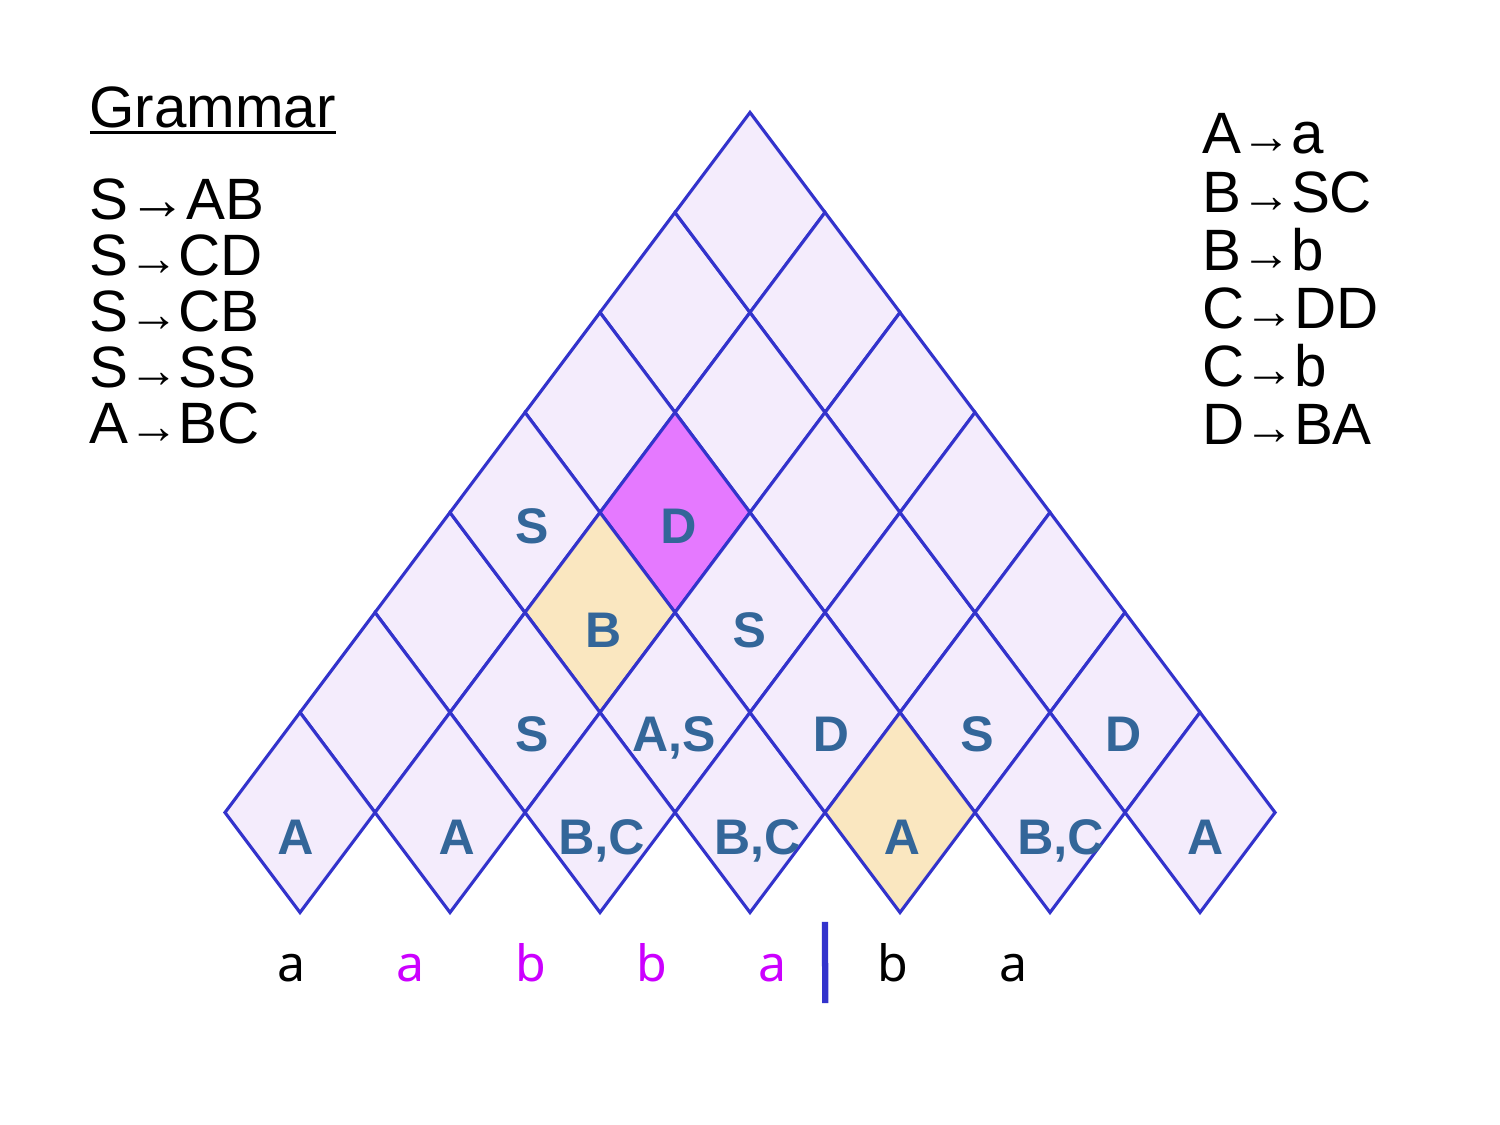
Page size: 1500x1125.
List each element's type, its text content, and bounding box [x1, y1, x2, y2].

text_box S S B,C S A,D S D S,B C B S S A,S D S D A A B,C B,C A B,C A [262, 174, 1476, 873]
text_box [270, 873, 330, 913]
text_box [225, 763, 262, 862]
text_box [1020, 873, 1080, 913]
text_box [570, 873, 630, 913]
text_box a a b b a b a [829, 923, 1251, 1000]
text_box a a b b a b a [262, 923, 822, 1000]
text_box [720, 873, 780, 913]
text_box A→a B→SC B→b C→DD C→b D→BA [1187, 99, 1413, 464]
text_box [420, 873, 480, 913]
text_box [870, 873, 930, 913]
text_box [703, 112, 797, 174]
text_box Grammar S→AB S→CD S→CB S→SS A→BC [74, 75, 413, 463]
text_box [1170, 873, 1230, 913]
